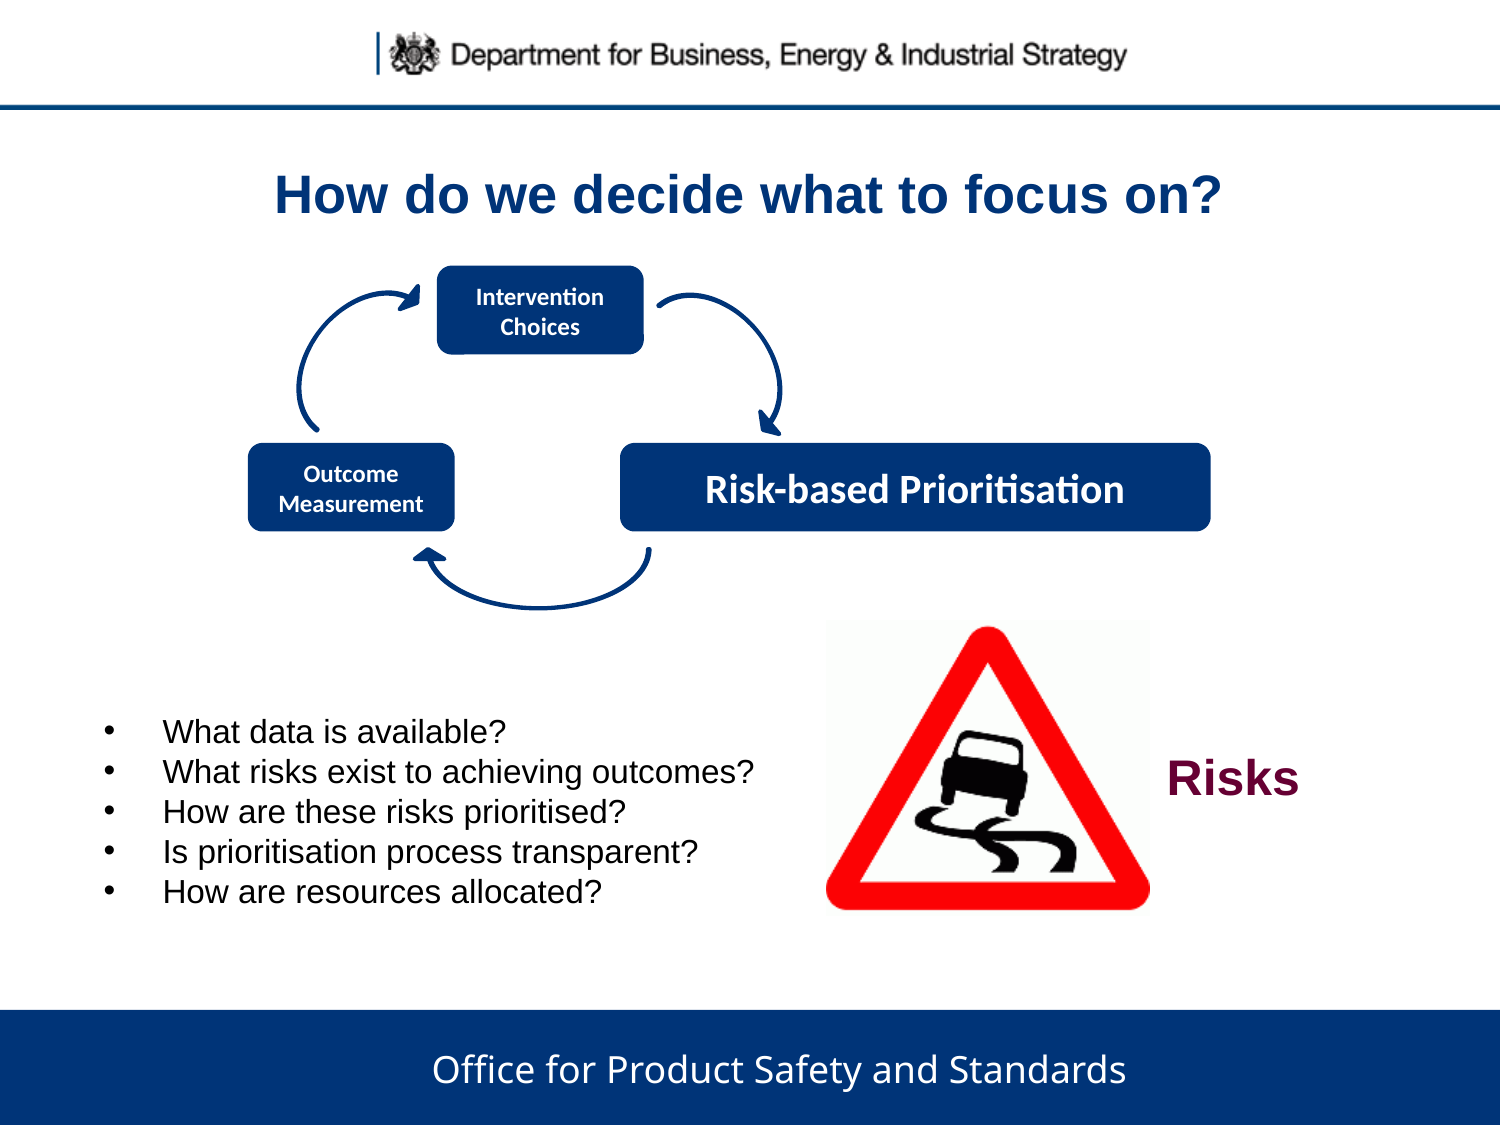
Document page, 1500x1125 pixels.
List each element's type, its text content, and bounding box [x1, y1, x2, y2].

text_box [298, 285, 418, 431]
text_box [658, 294, 781, 435]
text_box [414, 549, 650, 609]
text_box Intervention Choices [436, 265, 644, 355]
text_box Outcome Measurement [247, 442, 455, 532]
text_box How do we decide what to focus on? [88, 147, 1412, 237]
text_box Risk-based Prioritisation [620, 442, 1211, 532]
picture [826, 620, 1150, 916]
text_box What data is available? What risks exist to achieving outcomes? How are these risks prioritised? Is prioritisation process transparent? How are resources allocated? [88, 702, 783, 920]
text_box Office for Product Safety and Standards [0, 1009, 1500, 1125]
text_box Risks [1151, 738, 1317, 814]
picture [0, 0, 1500, 110]
